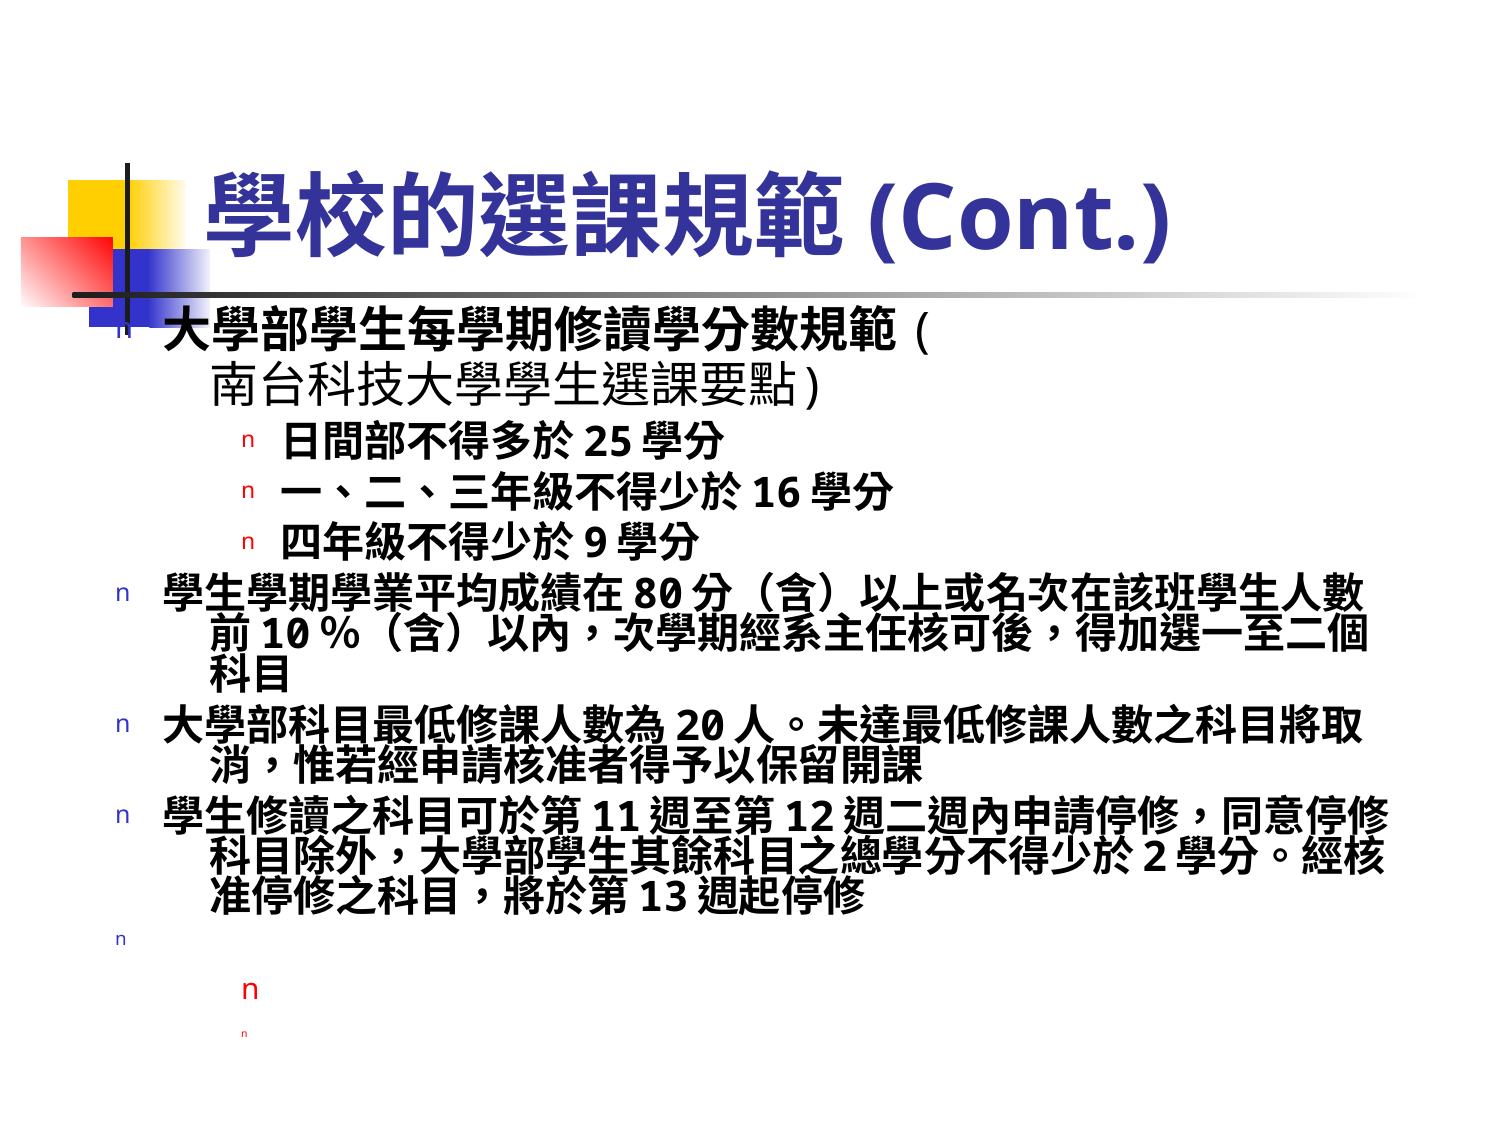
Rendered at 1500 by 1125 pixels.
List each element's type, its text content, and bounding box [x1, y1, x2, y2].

list 大學部學生每學期修讀學分數規範(南台科技大學學生選課要點) 日間部不得多於25學分 一、二、三年級不得少於16學分 四年級不得少於9學分 學生學期學業平均成績在80分（含）以上或名次在該班學生人數前10％（含）以內，次學期經系主任核可後，得加選一至二個科目 大學部科目最低修課人數為20人。未達最低修課人數之科目將取消，惟若經申請核准者得予以保留開課 學生修讀之科目可於第11週至第12週二週內申請停修，同意停修科目除外，大學部學生其餘科目之總學分不得少於2學分。經核准停修之科目，將於第13週起停修 [100, 302, 1411, 1083]
title 學校的選課規範(Cont.) [188, 137, 1468, 276]
